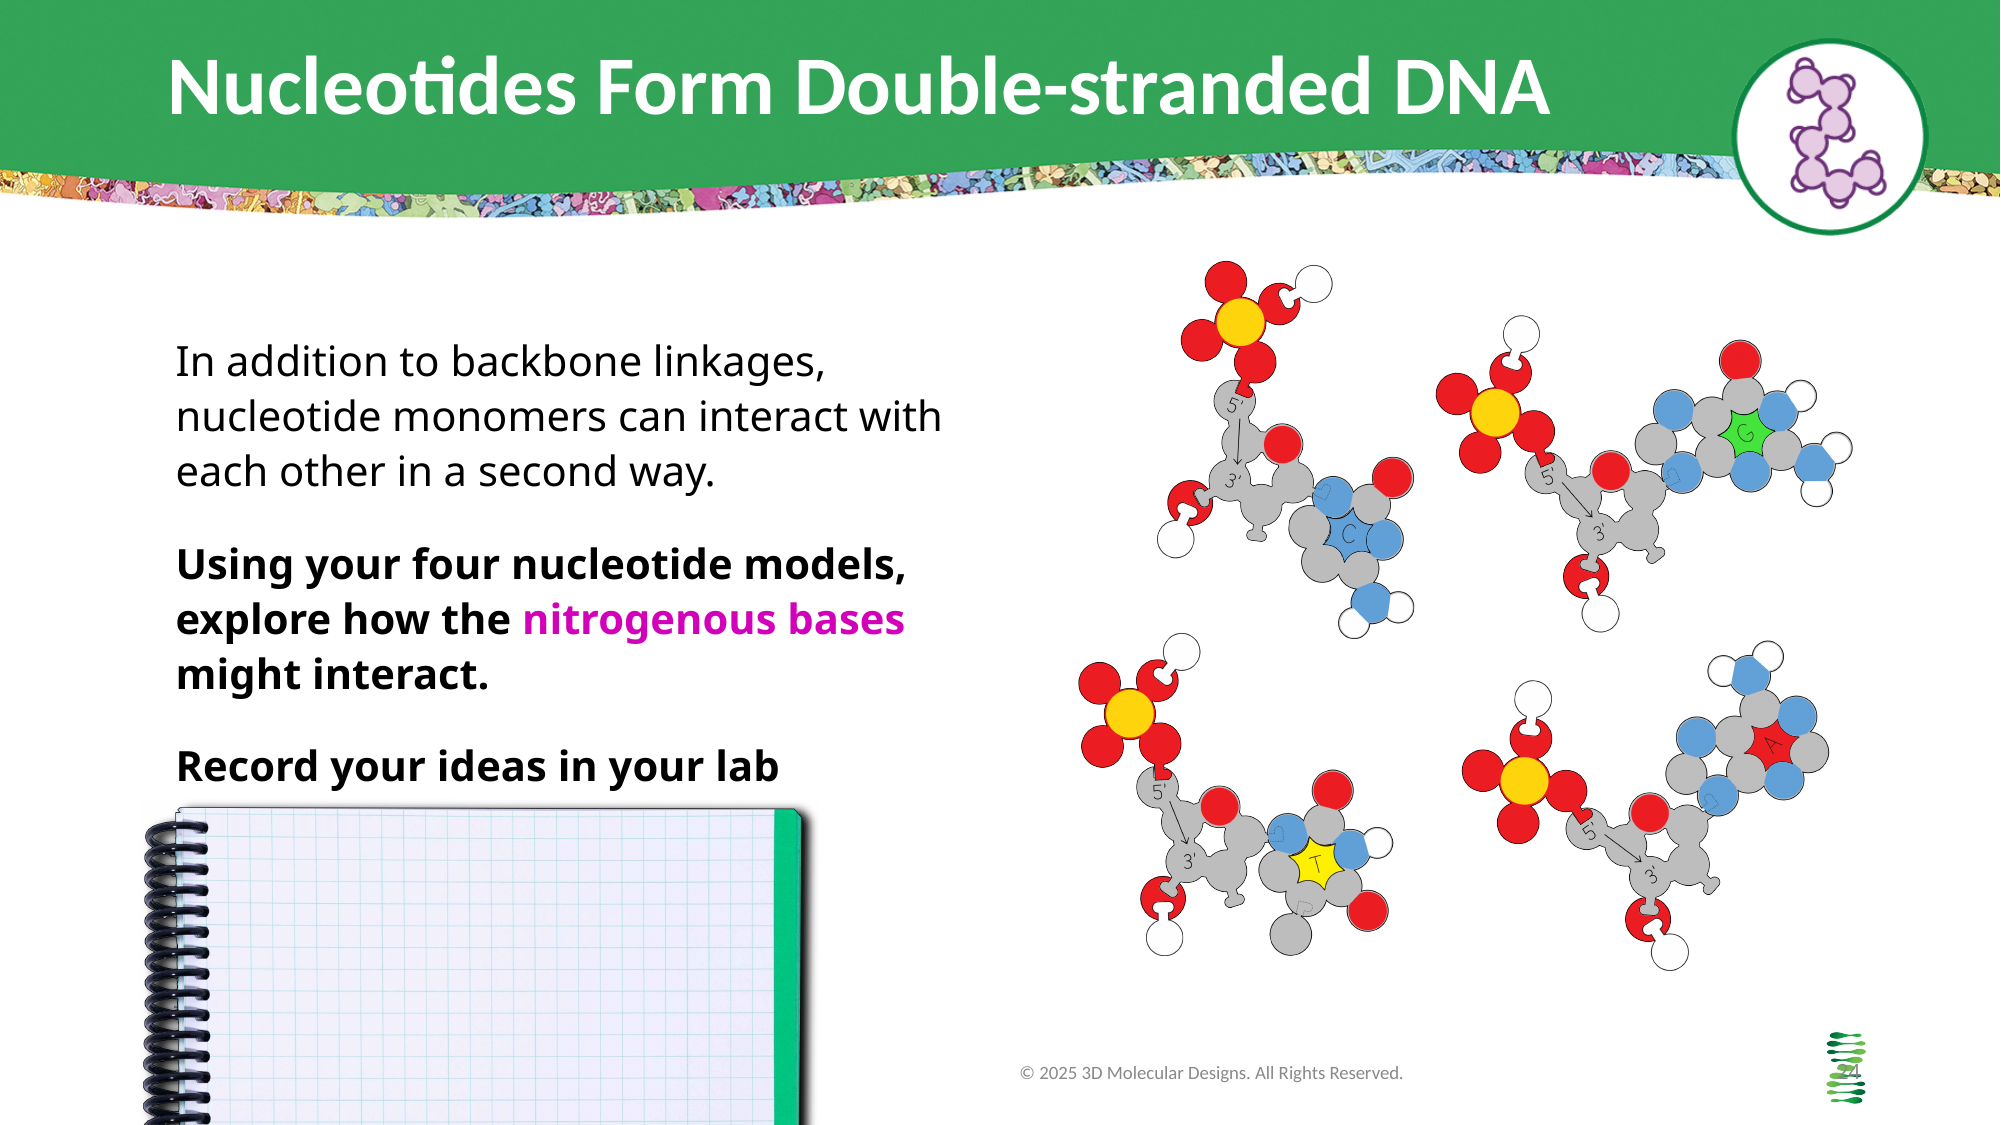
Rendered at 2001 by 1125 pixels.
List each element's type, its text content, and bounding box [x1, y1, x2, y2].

picture [1077, 625, 1420, 961]
picture [1453, 618, 1866, 978]
picture [1429, 310, 1878, 638]
picture [1151, 254, 1430, 645]
text_box In addition to backbone linkages, nucleotide monomers can interact with each other in a second way. Using your four nucleotide models, explore how the nitrogenous bases might interact. Record your ideas in your lab notebook. [160, 322, 1001, 639]
slide_number 24 [1821, 1042, 1929, 1103]
text_box Nucleotides Form Double-stranded DNA [152, 0, 1733, 164]
picture [139, 798, 820, 1125]
